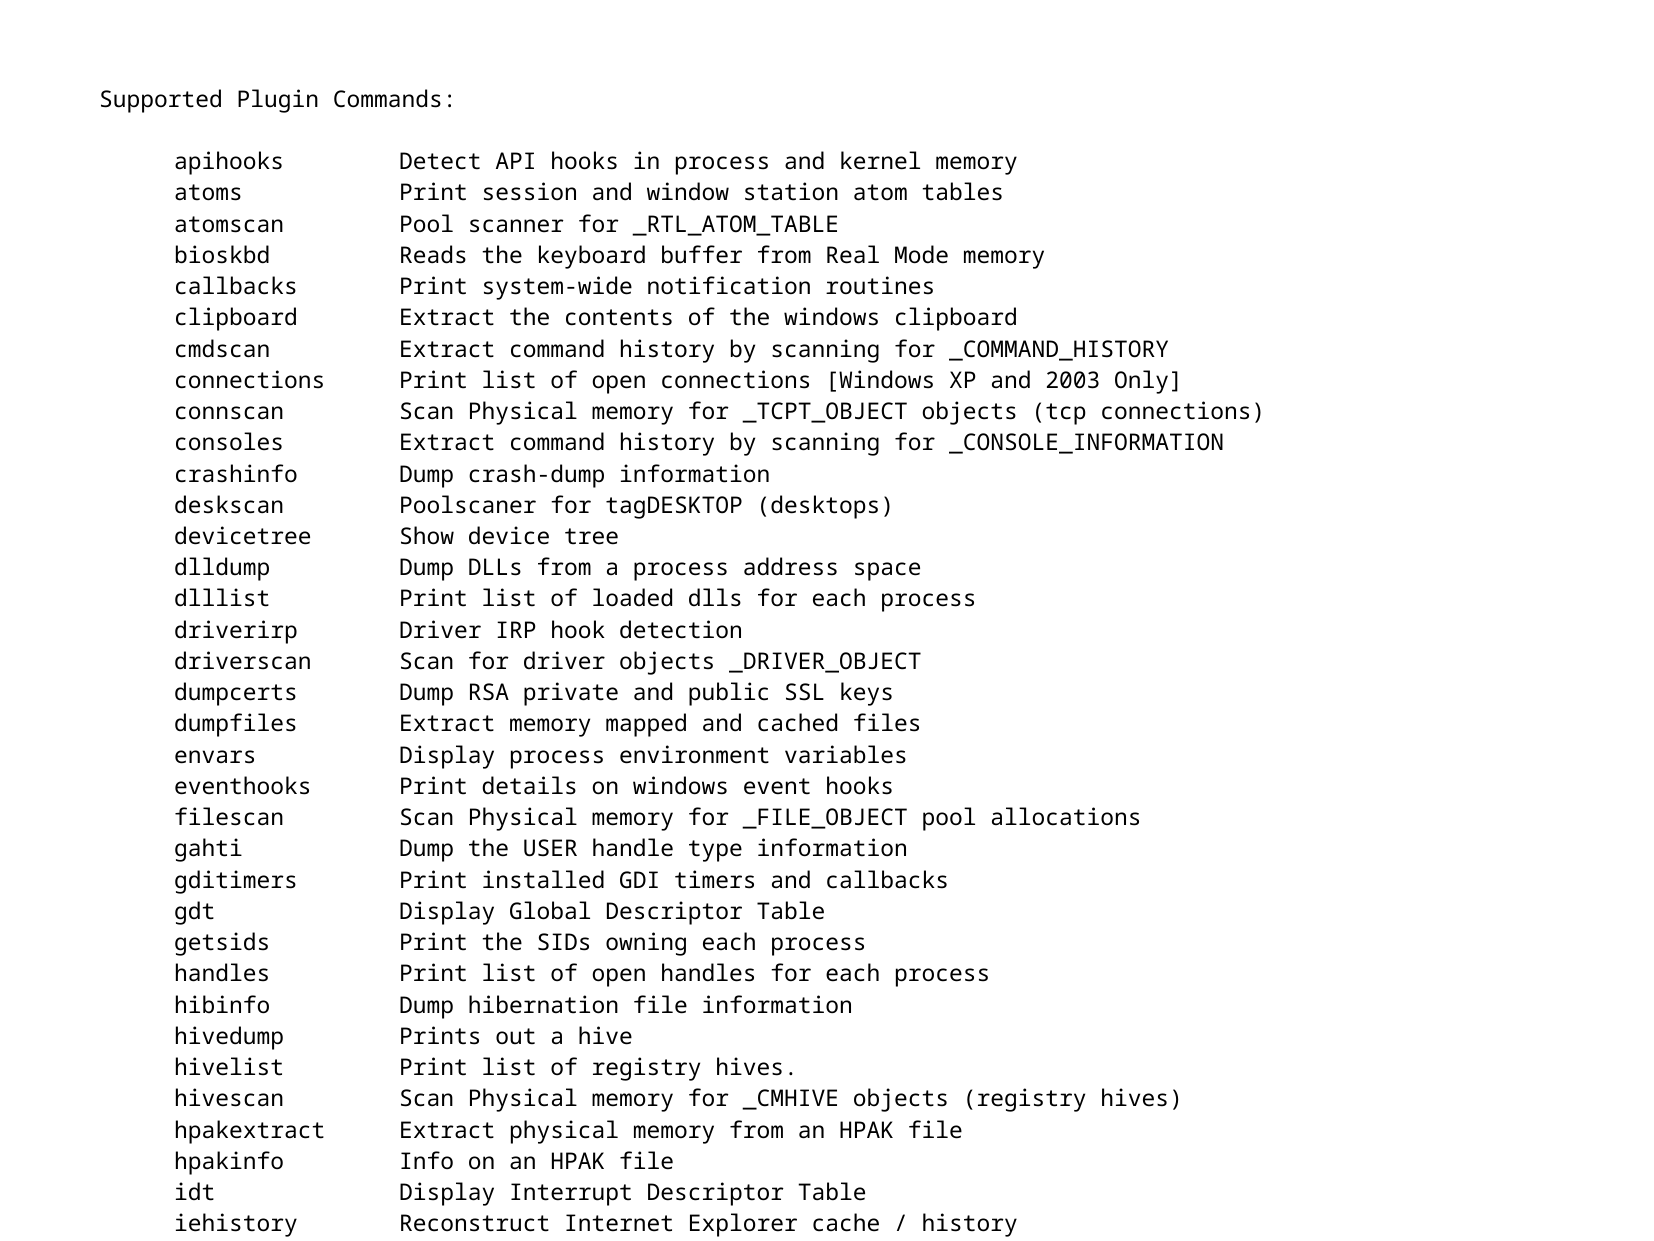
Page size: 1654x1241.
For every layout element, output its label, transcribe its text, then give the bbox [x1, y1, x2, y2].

text_box Supported Plugin Commands: apihooks Detect API hooks in process and kernel memory atoms Print session and window station atom tables atomscan Pool scanner for _RTL_ATOM_TABLE bioskbd Reads the keyboard buffer from Real Mode memory callbacks Print system-wide notification routines clipboard Extract the contents of the windows clipboard cmdscan Extract command history by scanning for _COMMAND_HISTORY connections Print list of open connections [Windows XP and 2003 Only] connscan Scan Physical memory for _TCPT_OBJECT objects (tcp connections) consoles Extract command history by scanning for _CONSOLE_INFORMATION crashinfo Dump crash-dump information deskscan Poolscaner for tagDESKTOP (desktops) devicetree Show device tree dlldump Dump DLLs from a process address space dlllist Print list of loaded dlls for each process driverirp Driver IRP hook detection driverscan Scan for driver objects _DRIVER_OBJECT dumpcerts Dump RSA private and public SSL keys dumpfiles Extract memory mapped and cached files envars Display process environment variables eventhooks Print details on windows event hooks filescan Scan Physical memory for _FILE_OBJECT pool allocations gahti Dump the USER handle type information gditimers Print installed GDI timers and callbacks gdt Display Global Descriptor Table getsids Print the SIDs owning each process handles Print list of open handles for each process hibinfo Dump hibernation file information hivedump Prints out a hive hivelist Print list of registry hives. hivescan Scan Physical memory for _CMHIVE objects (registry hives) hpakextract Extract physical memory from an HPAK file hpakinfo Info on an HPAK file idt Display Interrupt Descriptor Table iehistory Reconstruct Internet Explorer cache / history imagecopy Copies a physical address space out as a raw DD image imageinfo Identify information for the image impscan Scan for calls to imported functions kdbgscan Search for and dump potential KDBG values kpcrscan Search for and dump potential KPCR values ldrmodules Detect unlinked DLLs [9, 75, 1646, 1221]
